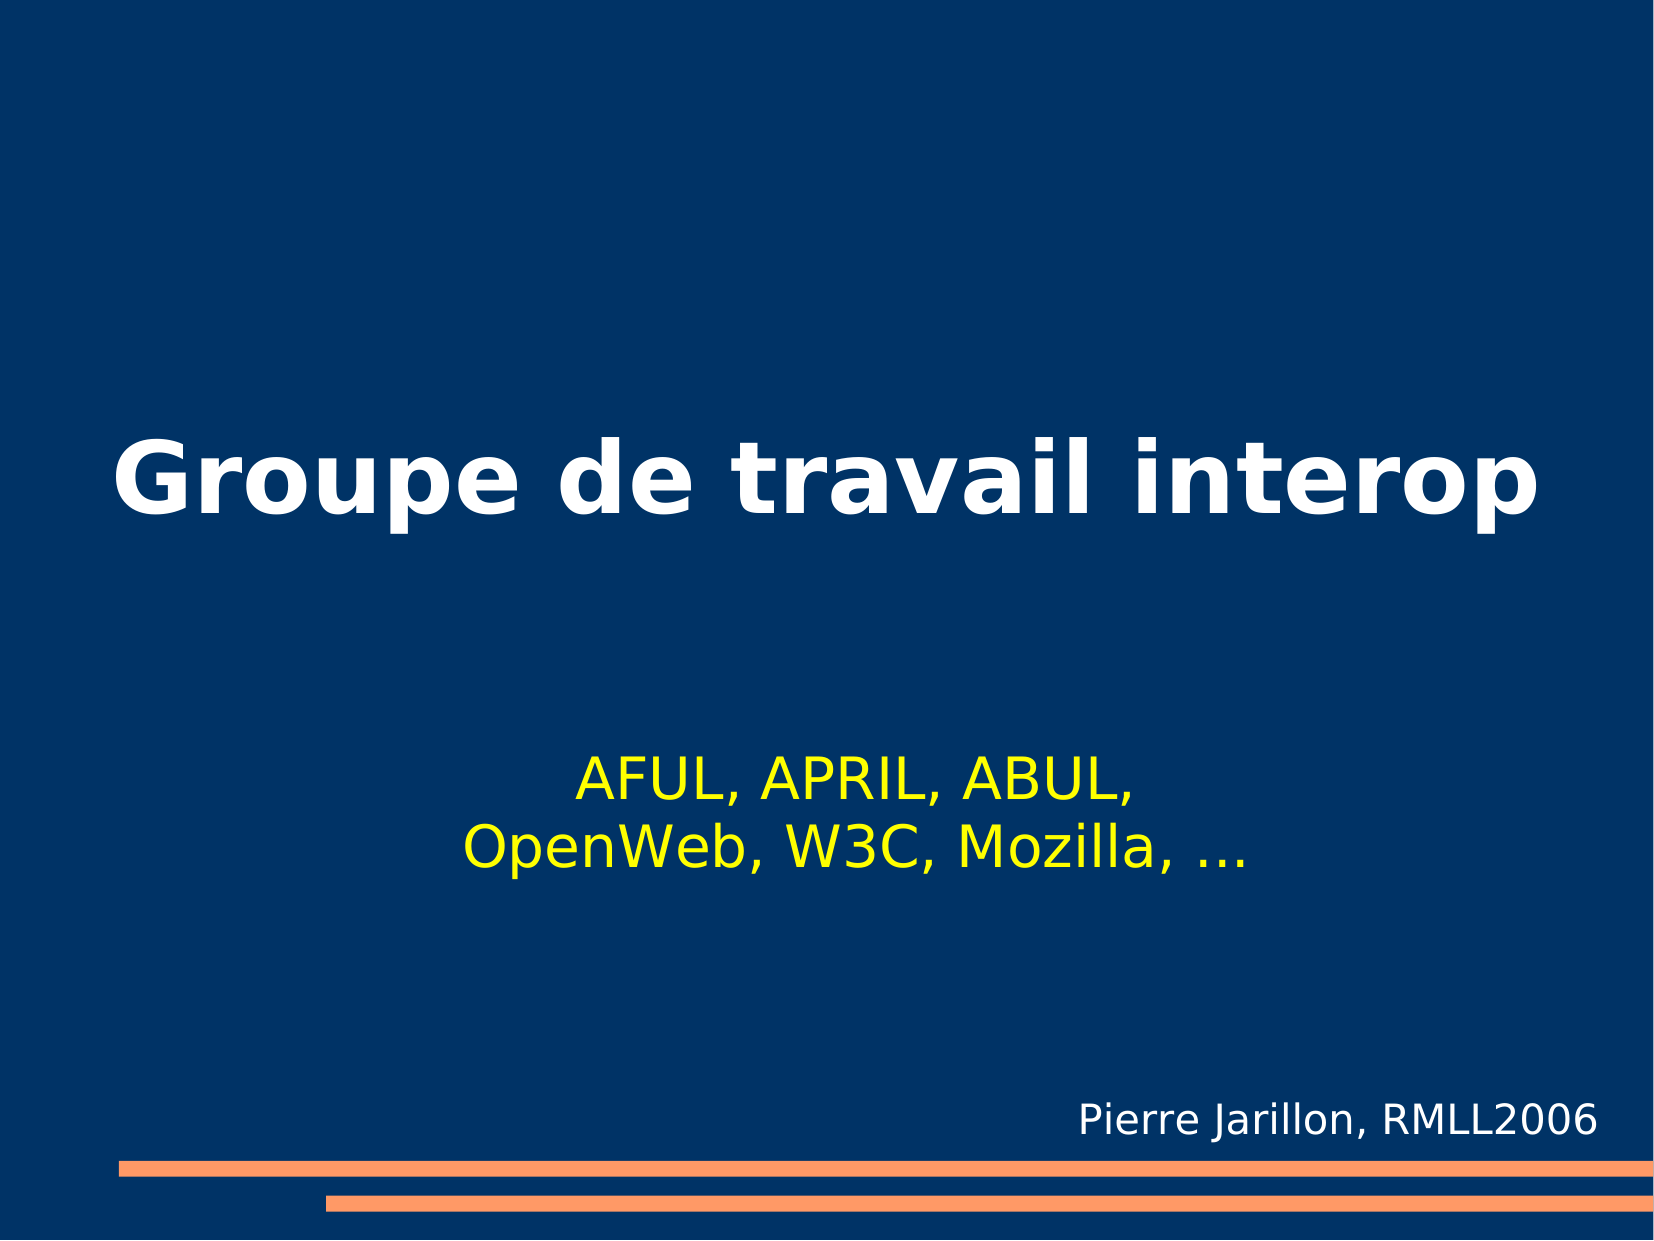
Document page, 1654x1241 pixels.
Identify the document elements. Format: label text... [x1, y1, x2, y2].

text_box Groupe de travail interop [29, 413, 1625, 545]
text_box Pierre Jarillon, RMLL2006 [1062, 1088, 1654, 1152]
text_box AFUL, APRIL, ABUL, OpenWeb, W3C, Mozilla, ... [413, 738, 1300, 889]
